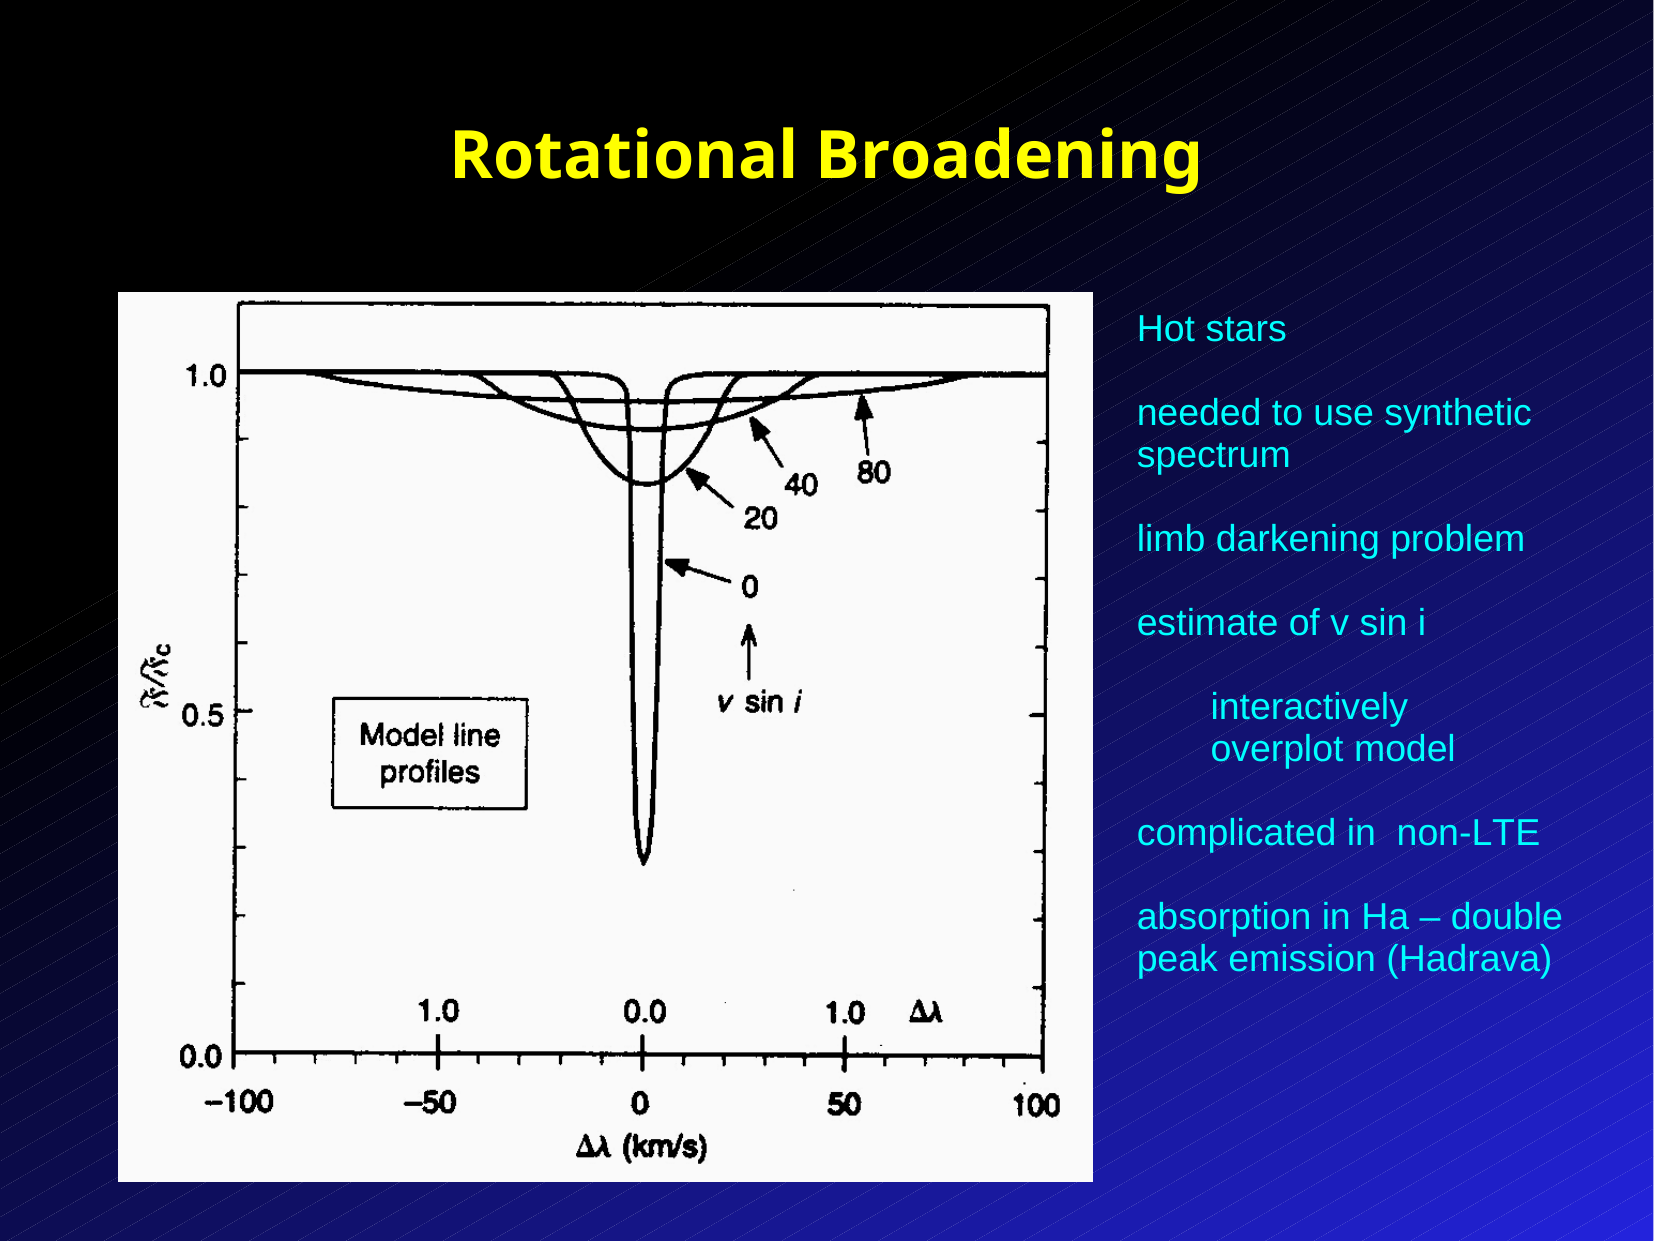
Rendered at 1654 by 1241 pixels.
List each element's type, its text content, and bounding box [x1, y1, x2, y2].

picture [118, 292, 1093, 1182]
text_box Hot stars needed to use synthetic spectrum limb darkening problem estimate of v sin i interactively overplot model complicated in non-LTE absorption in Ha – double peak emission (Hadrava) [1122, 300, 1595, 987]
title Rotational Broadening [82, 56, 1571, 250]
